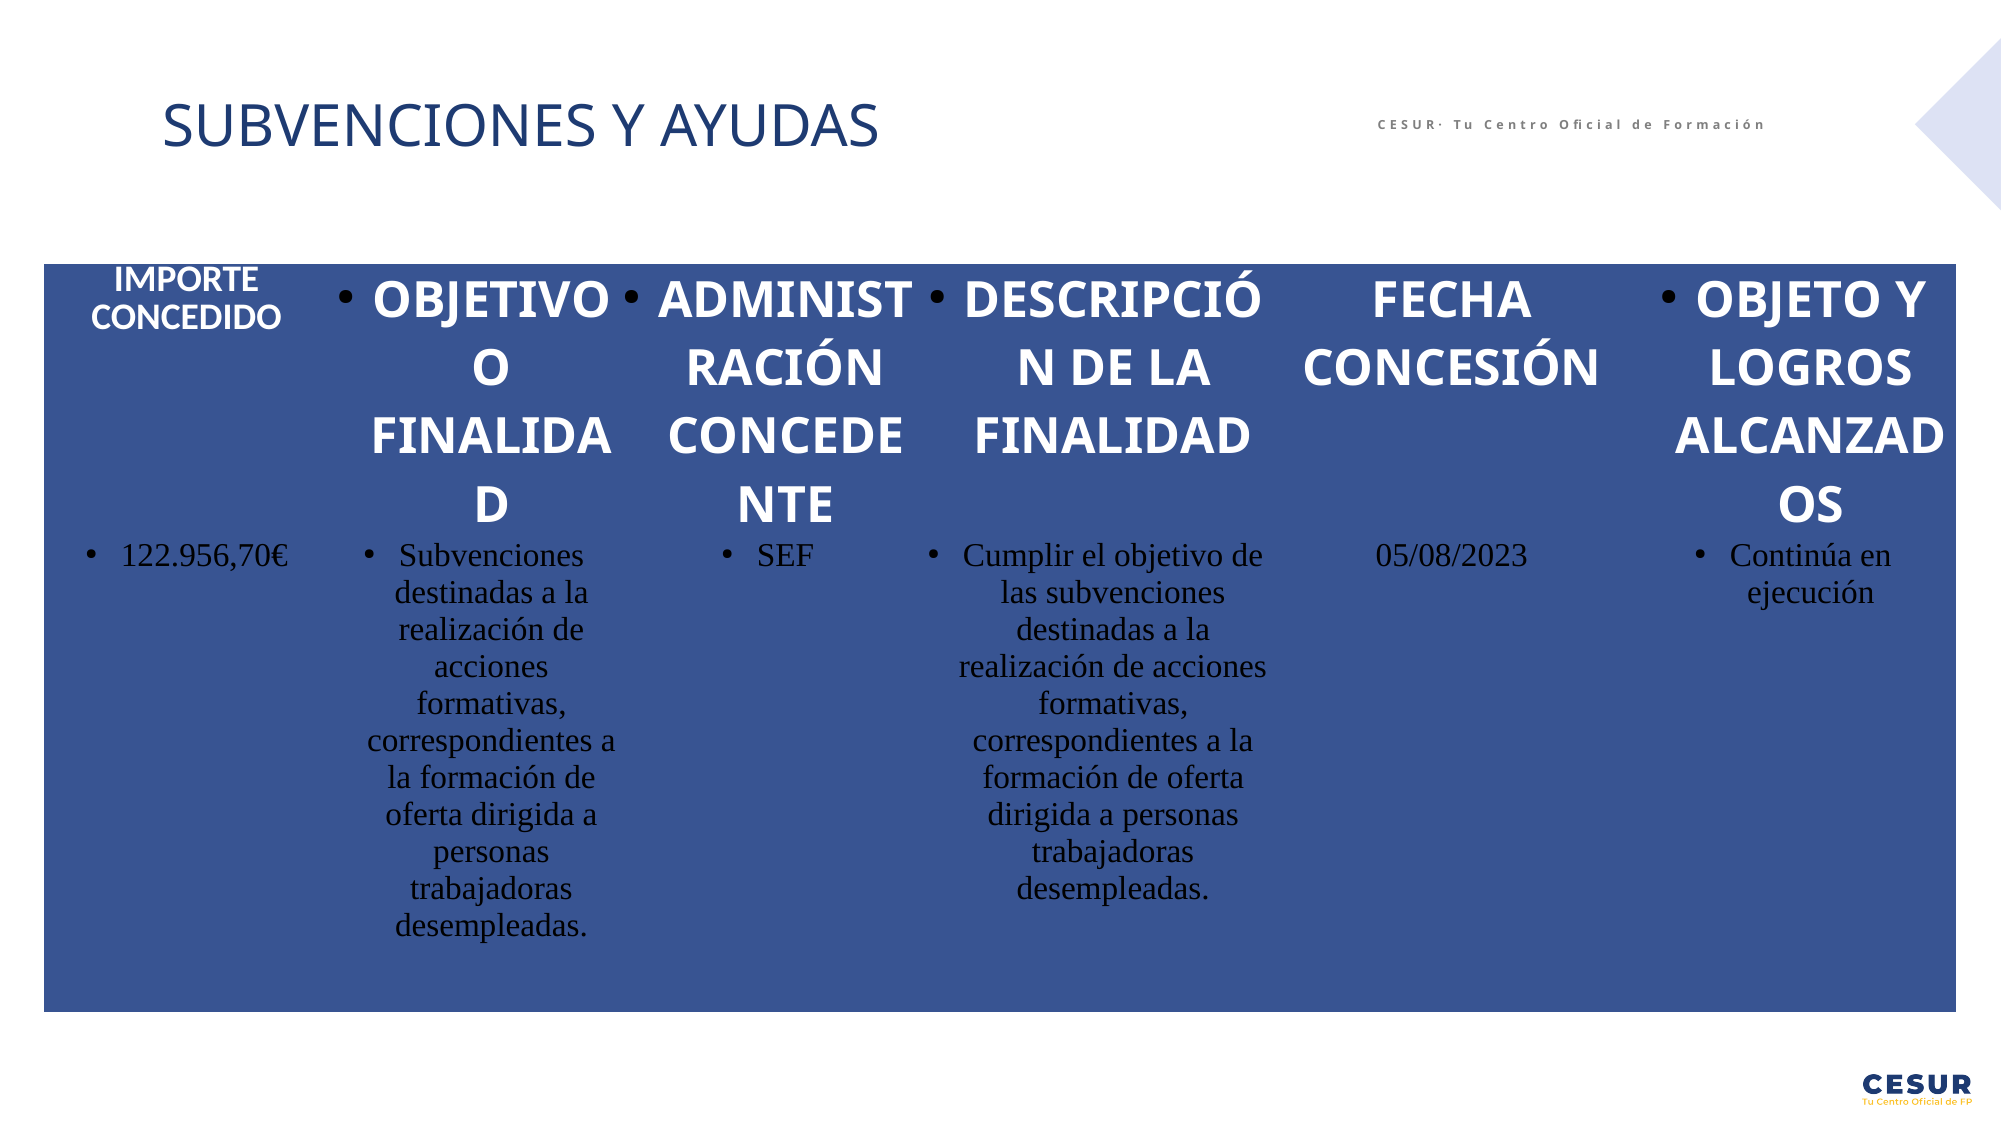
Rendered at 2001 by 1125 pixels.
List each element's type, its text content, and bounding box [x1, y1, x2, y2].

table_header OBJETO Y LOGROS ALCANZADOS [1630, 264, 1956, 537]
table_header OBJETIVO O FINALIDAD [330, 264, 618, 537]
table_cell Cumplir el objetivo de las subvenciones destinadas a la realización de acciones formativas, correspondientes a la formación de oferta dirigida a personas trabajadoras desempleadas. [917, 537, 1274, 1012]
table_header IMPORTE CONCEDIDO [44, 264, 330, 537]
table_header ADMINISTRACIÓN CONCEDENTE [618, 264, 917, 537]
table_cell Subvenciones destinadas a la realización de acciones formativas, correspondientes a la formación de oferta dirigida a personas trabajadoras desempleadas. [330, 537, 618, 1012]
table_cell 122.956,70€ [44, 537, 330, 1012]
table_cell SEF [618, 537, 917, 1012]
table_cell 05/08/2023 [1274, 537, 1630, 1012]
title SUBVENCIONES Y AYUDAS [147, 88, 1103, 165]
table_cell Continúa en ejecución [1630, 537, 1956, 1012]
table_header DESCRIPCIÓN DE LA FINALIDAD [917, 264, 1274, 537]
table_header FECHA CONCESIÓN [1274, 264, 1630, 537]
